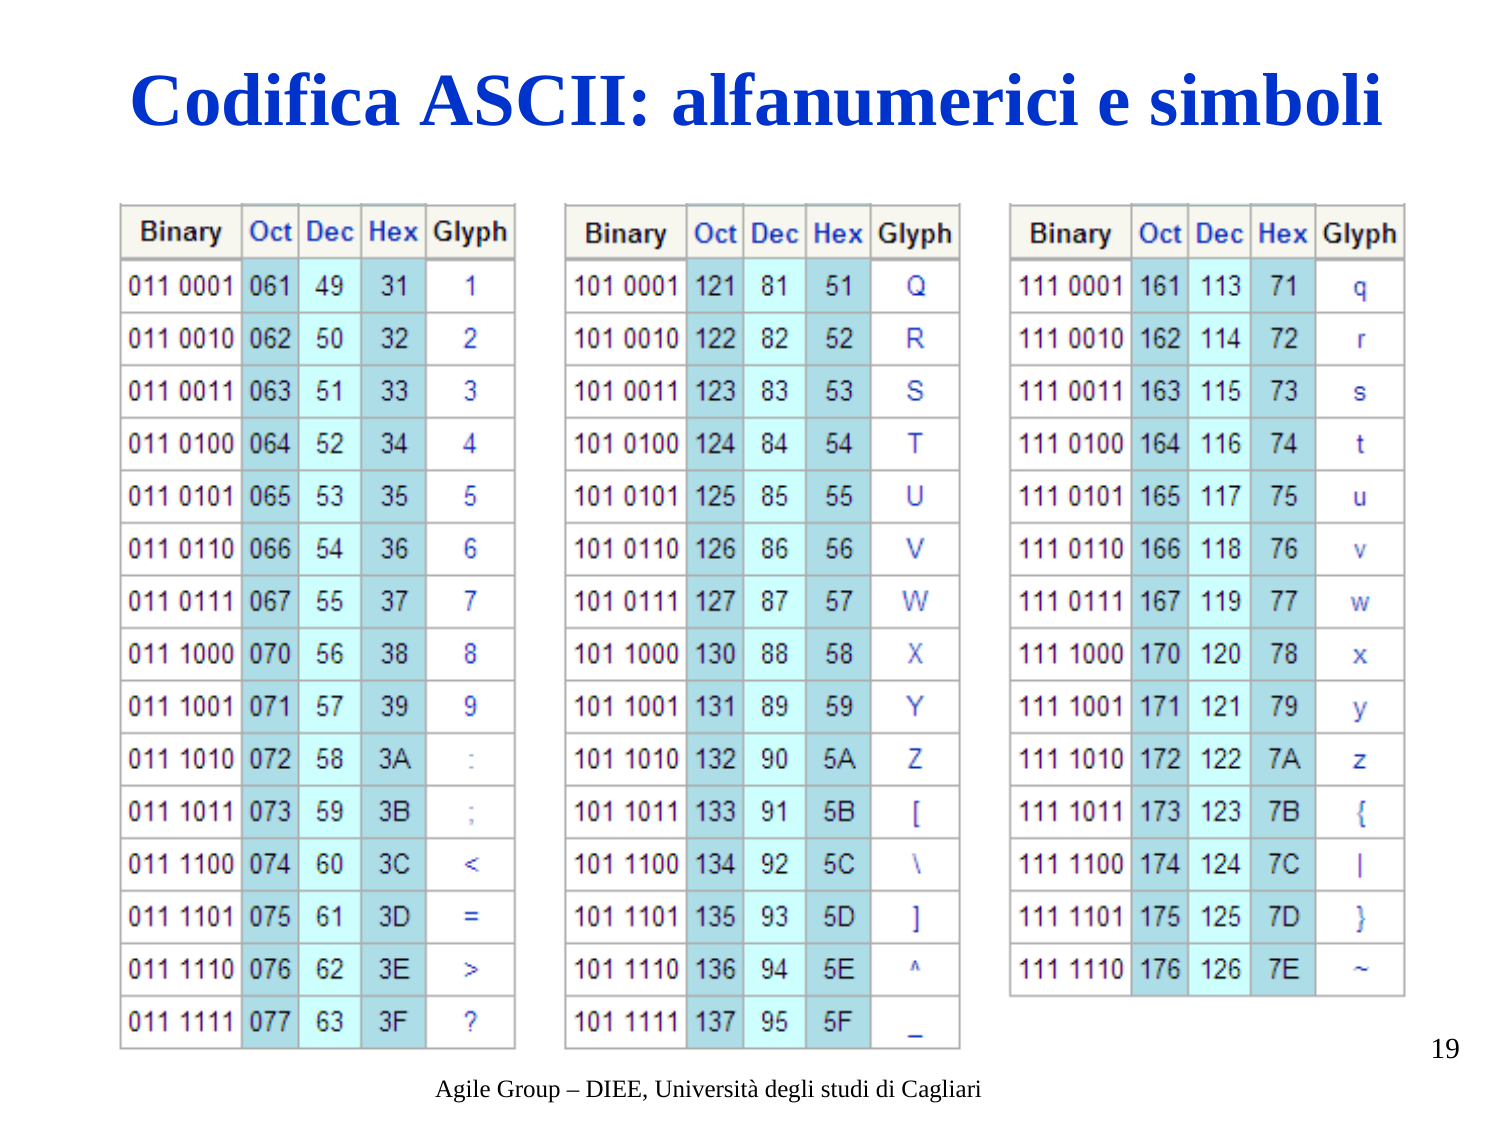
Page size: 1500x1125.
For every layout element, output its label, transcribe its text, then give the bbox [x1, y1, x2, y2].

title Codifica ASCII: alfanumerici e simboli [63, 31, 1451, 170]
picture [112, 203, 1412, 1052]
